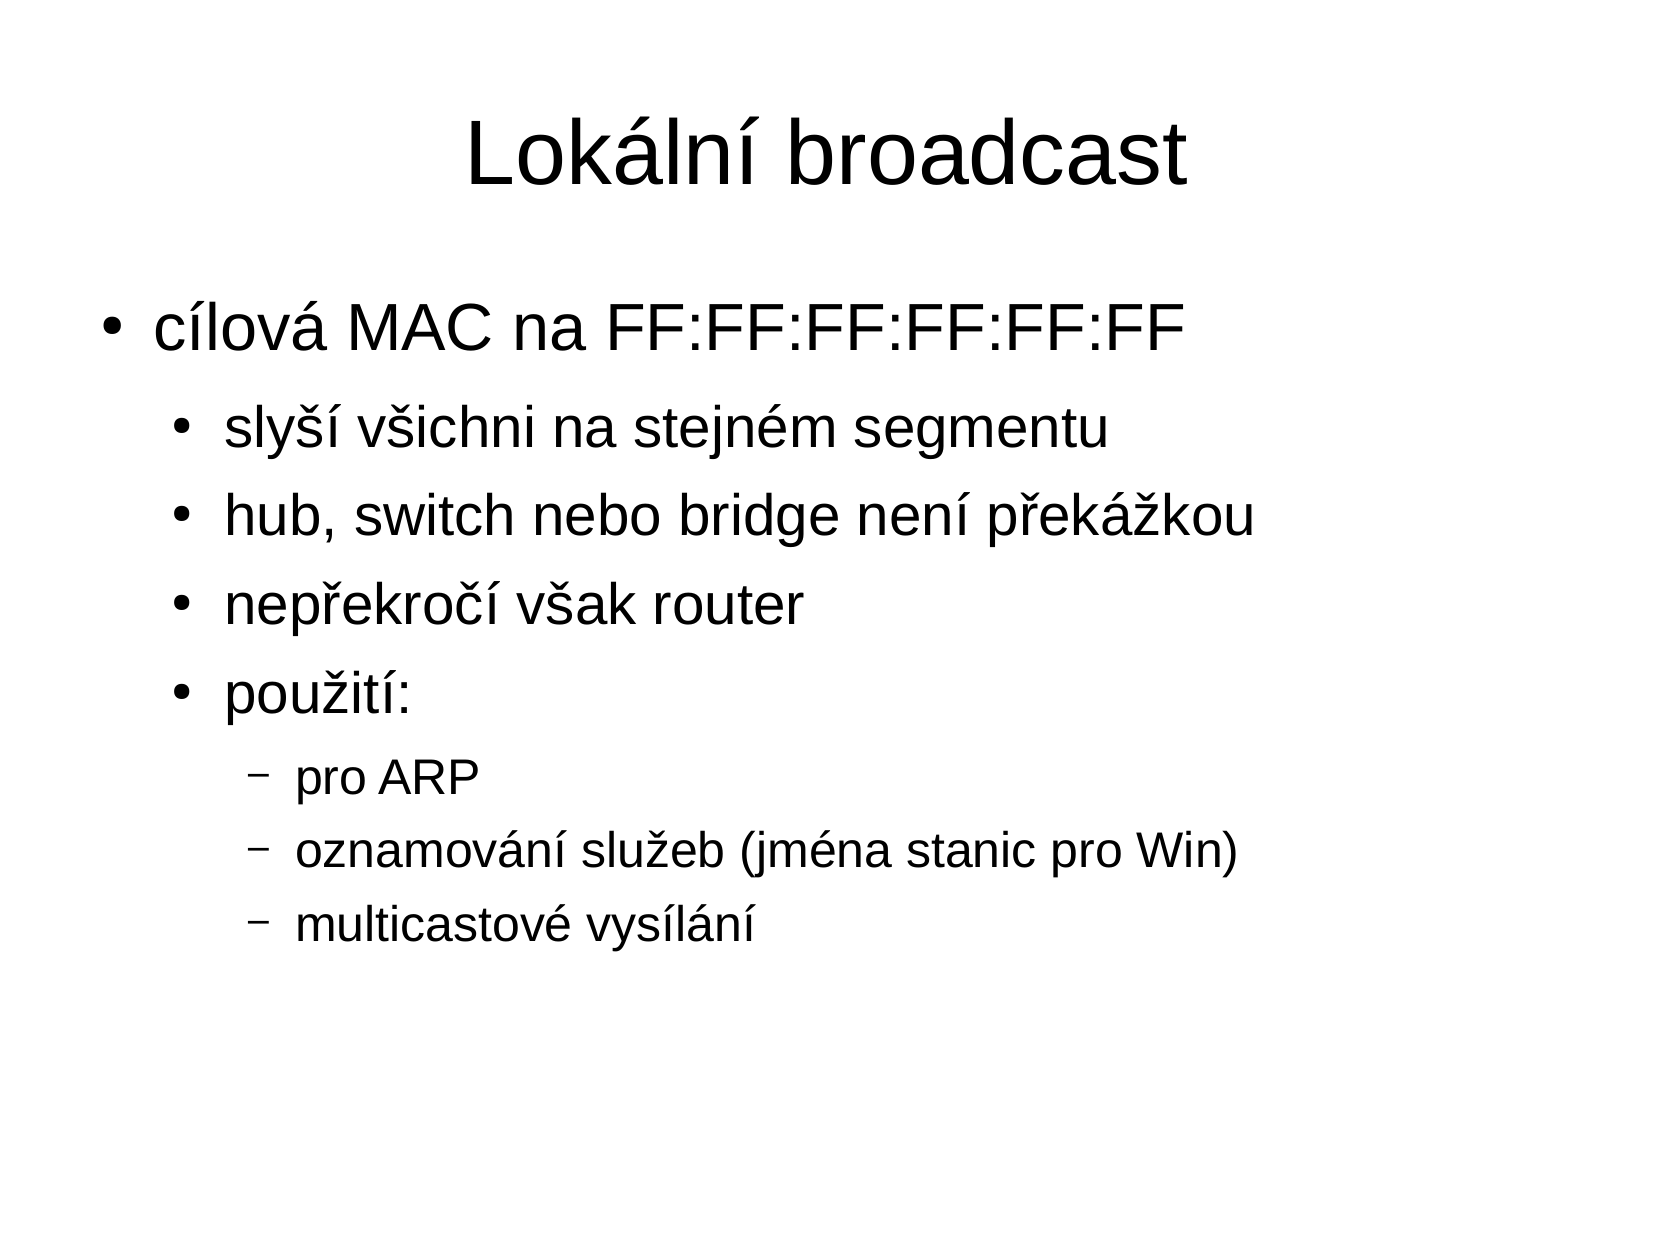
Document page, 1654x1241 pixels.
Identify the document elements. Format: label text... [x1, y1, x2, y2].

title Lokální broadcast [82, 56, 1571, 250]
list cílová MAC na FF:FF:FF:FF:FF:FF slyší všichni na stejném segmentu hub, switch nebo bridge není překážkou nepřekročí však router použití: pro ARP oznamování služeb (jména stanic pro Win) multicastové vysílání [82, 290, 1571, 1094]
